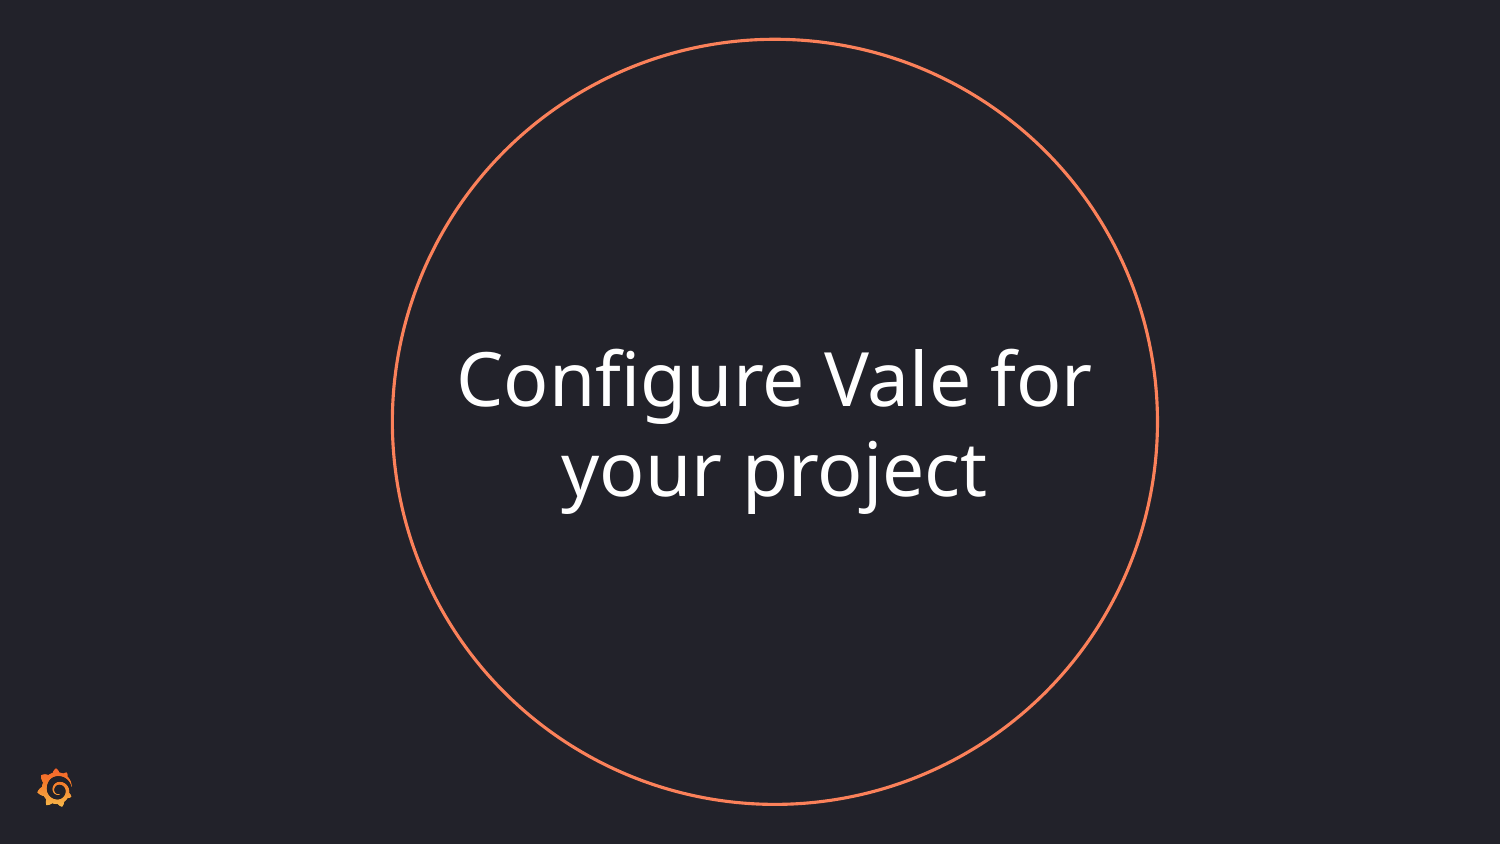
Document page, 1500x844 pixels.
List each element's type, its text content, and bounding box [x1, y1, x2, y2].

picture [37, 768, 72, 807]
text_box Configure Vale for your project [420, 89, 1130, 753]
